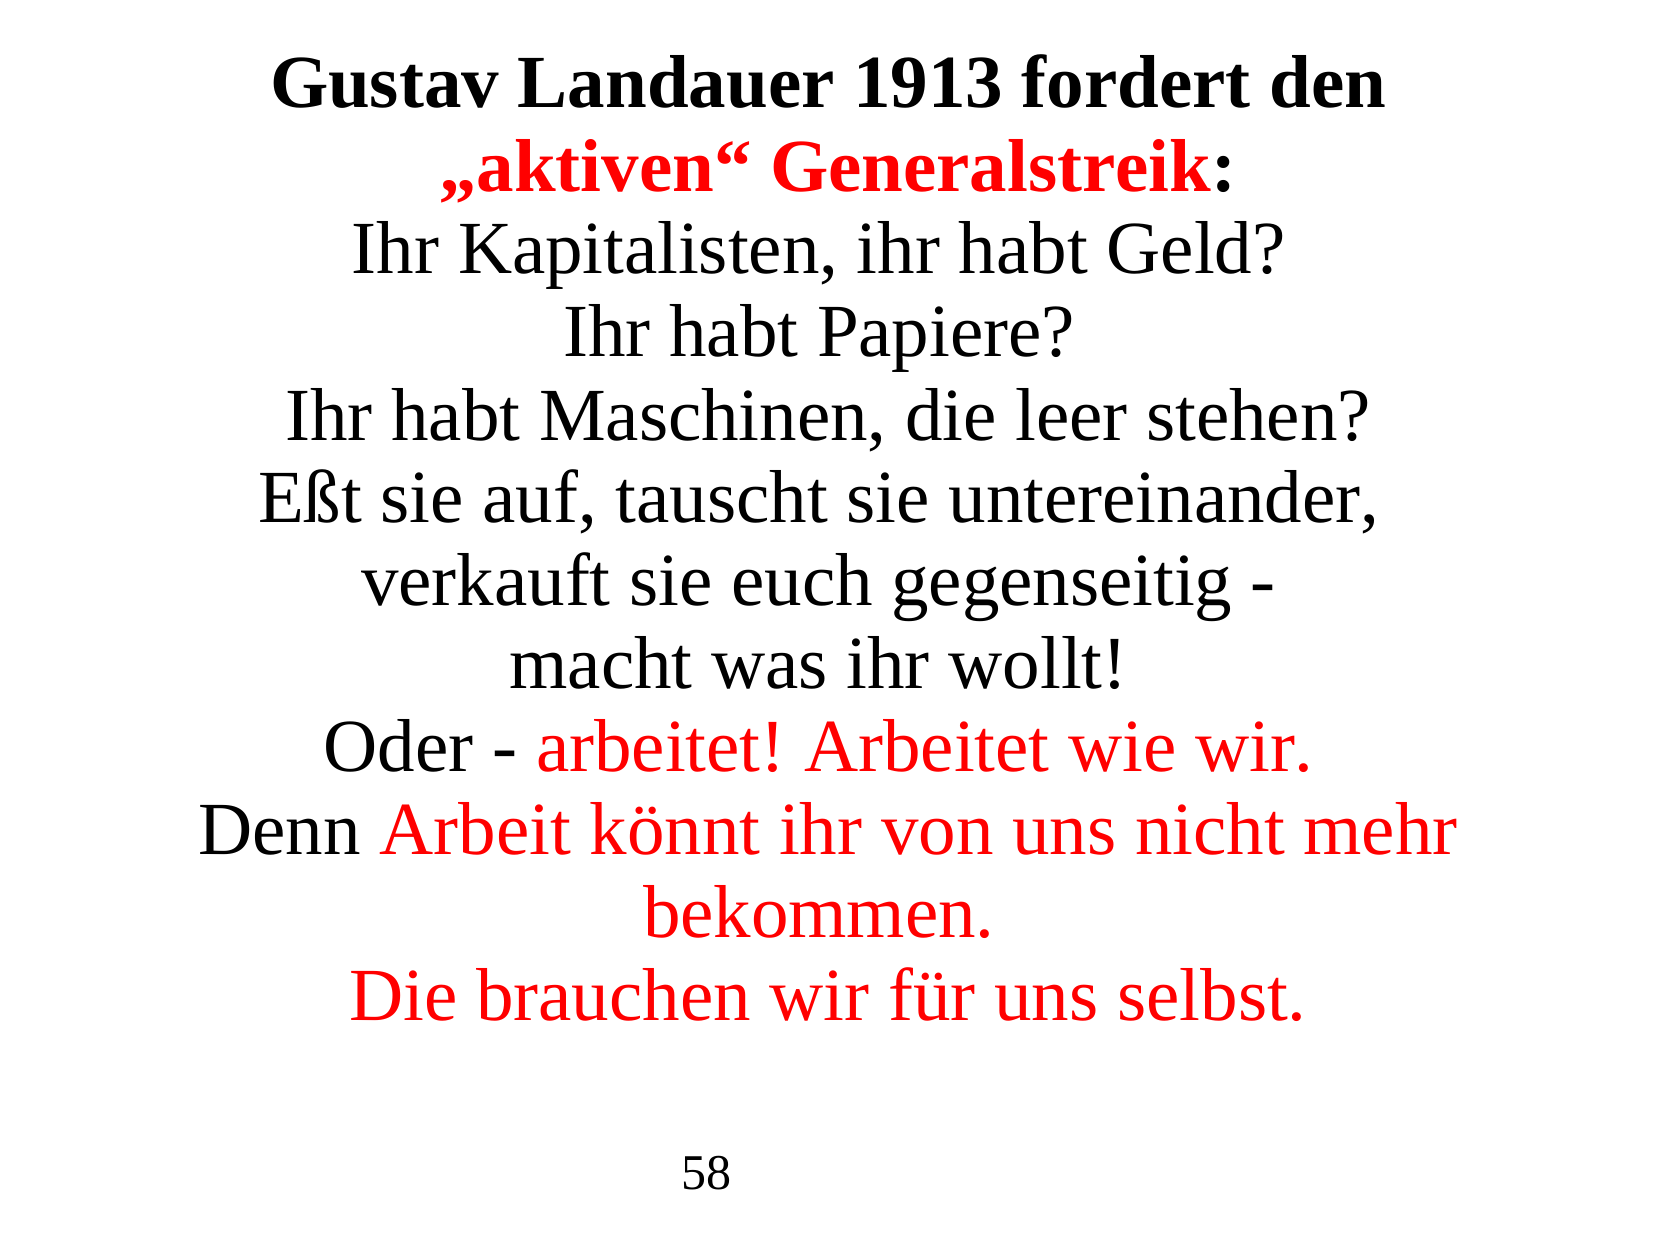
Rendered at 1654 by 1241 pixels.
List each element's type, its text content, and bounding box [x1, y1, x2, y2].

text_box <Foliennummer> [681, 1144, 1033, 1206]
text_box Gustav Landauer 1913 fordert den „aktiven“ Generalstreik: Ihr Kapitalisten, ihr habt Geld? Ihr habt Papiere? Ihr habt Maschinen, die leer stehen? Eßt sie auf, tauscht sie untereinander, verkauft sie euch gegenseitig - macht was ihr wollt! Oder - arbeitet! Arbeitet wie wir. Denn Arbeit könnt ihr von uns nicht mehr bekommen. Die brauchen wir für uns selbst. [38, 41, 1619, 1164]
